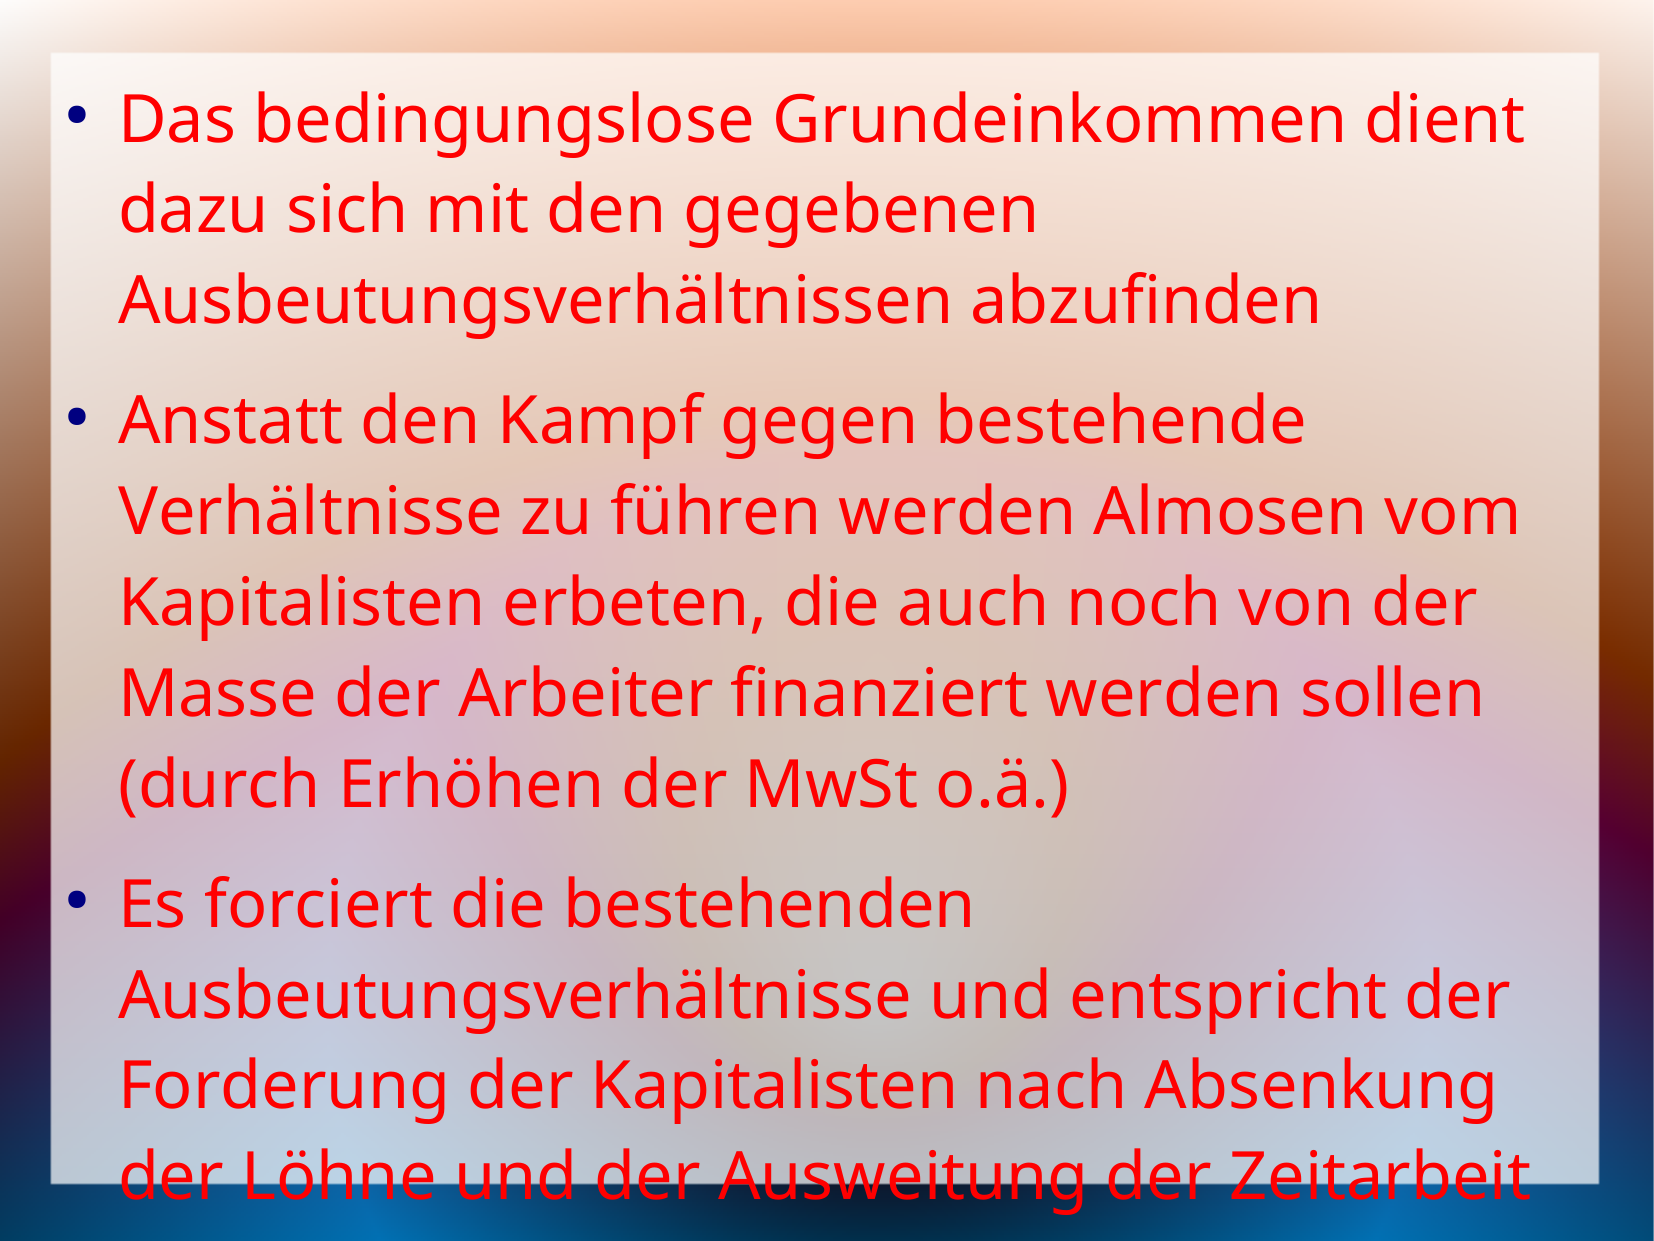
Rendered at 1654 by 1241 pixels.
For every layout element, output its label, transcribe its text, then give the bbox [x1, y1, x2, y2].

list Das bedingungslose Grundeinkommen dient dazu sich mit den gegebenen Ausbeutungsverhältnissen abzufinden Anstatt den Kampf gegen bestehende Verhältnisse zu führen werden Almosen vom Kapitalisten erbeten, die auch noch von der Masse der Arbeiter finanziert werden sollen (durch Erhöhen der MwSt o.ä.) Es forciert die bestehenden Ausbeutungsverhältnisse und entspricht der Forderung der Kapitalisten nach Absenkung der Löhne und der Ausweitung der Zeitarbeit [47, 70, 1607, 1241]
picture [0, 0, 1654, 1241]
